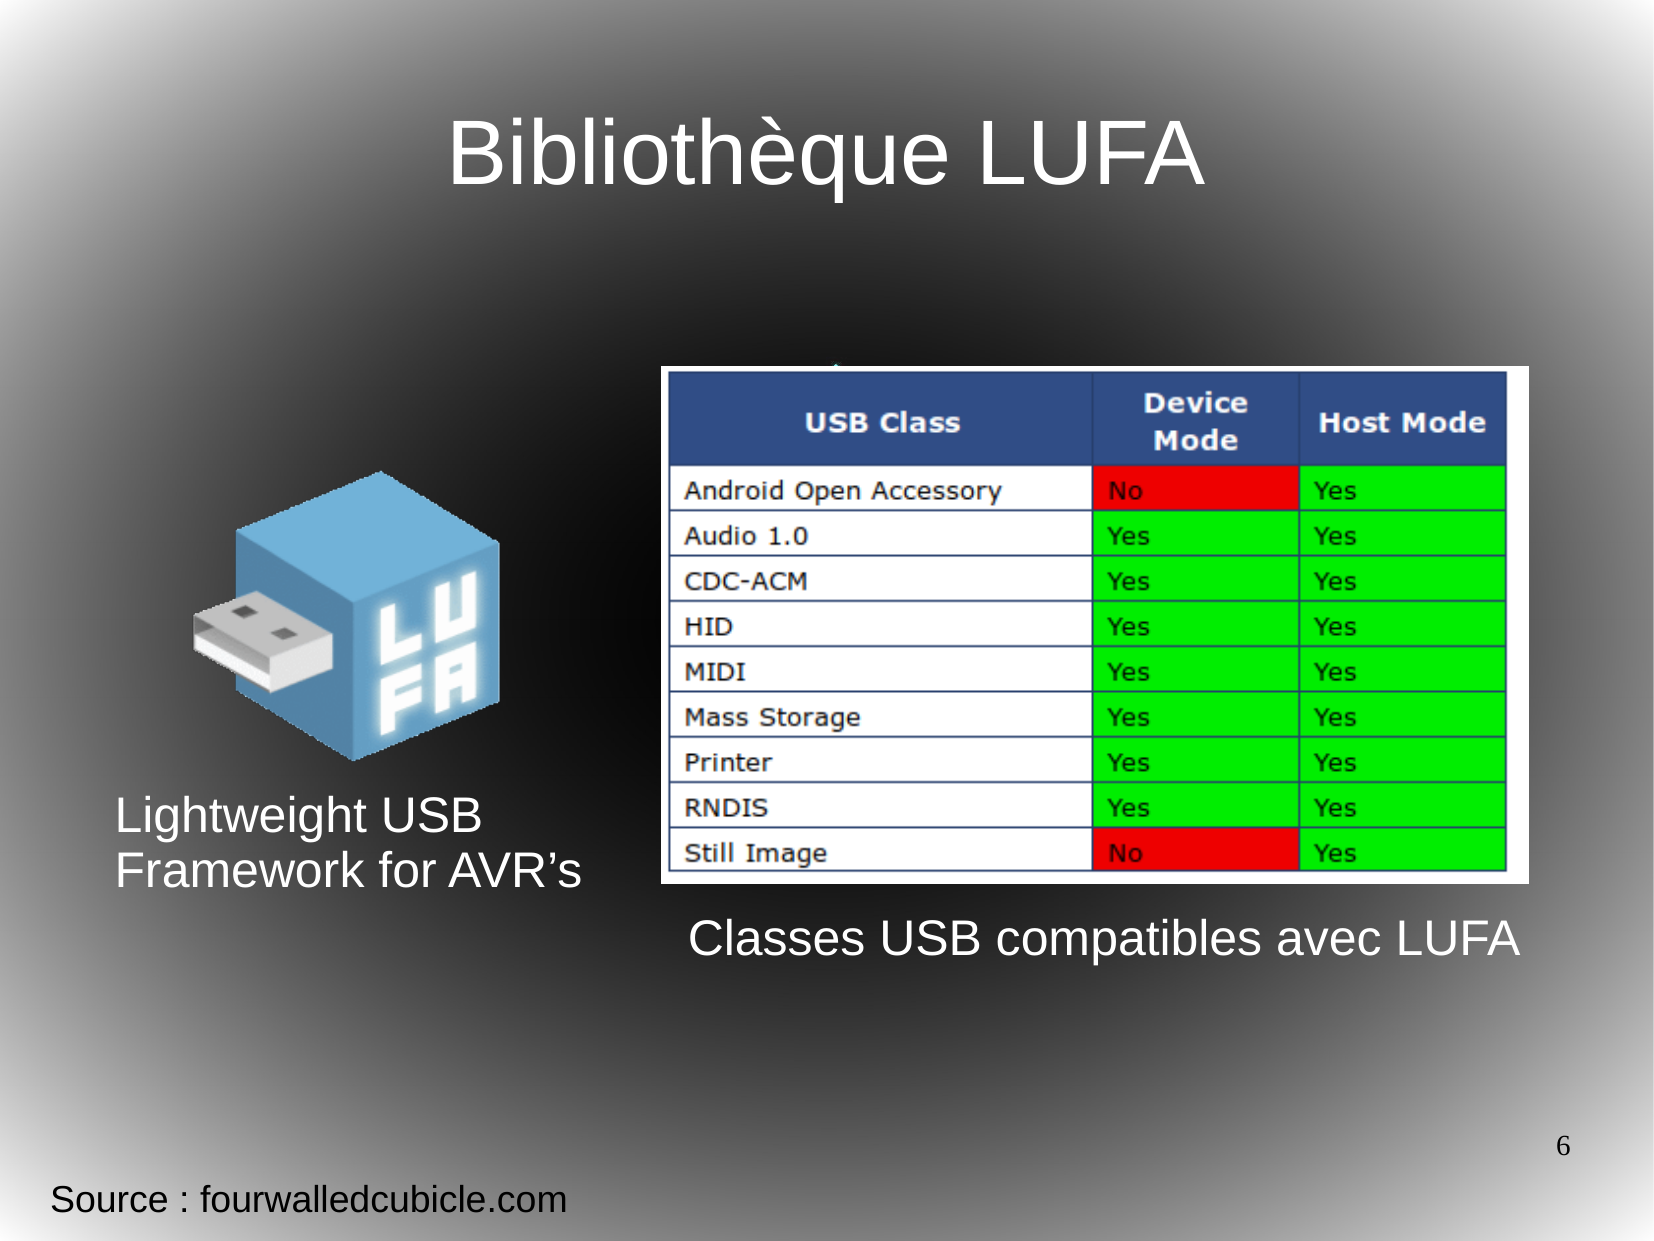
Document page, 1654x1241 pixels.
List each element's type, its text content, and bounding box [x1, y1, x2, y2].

title Bibliothèque LUFA [82, 49, 1571, 257]
picture [0, 0, 1654, 1241]
text_box Lightweight USB Framework for AVR’s [99, 779, 626, 962]
text_box Classes USB compatibles avec LUFA [673, 902, 1536, 974]
text_box Source : fourwalledcubicle.com [35, 1171, 615, 1241]
